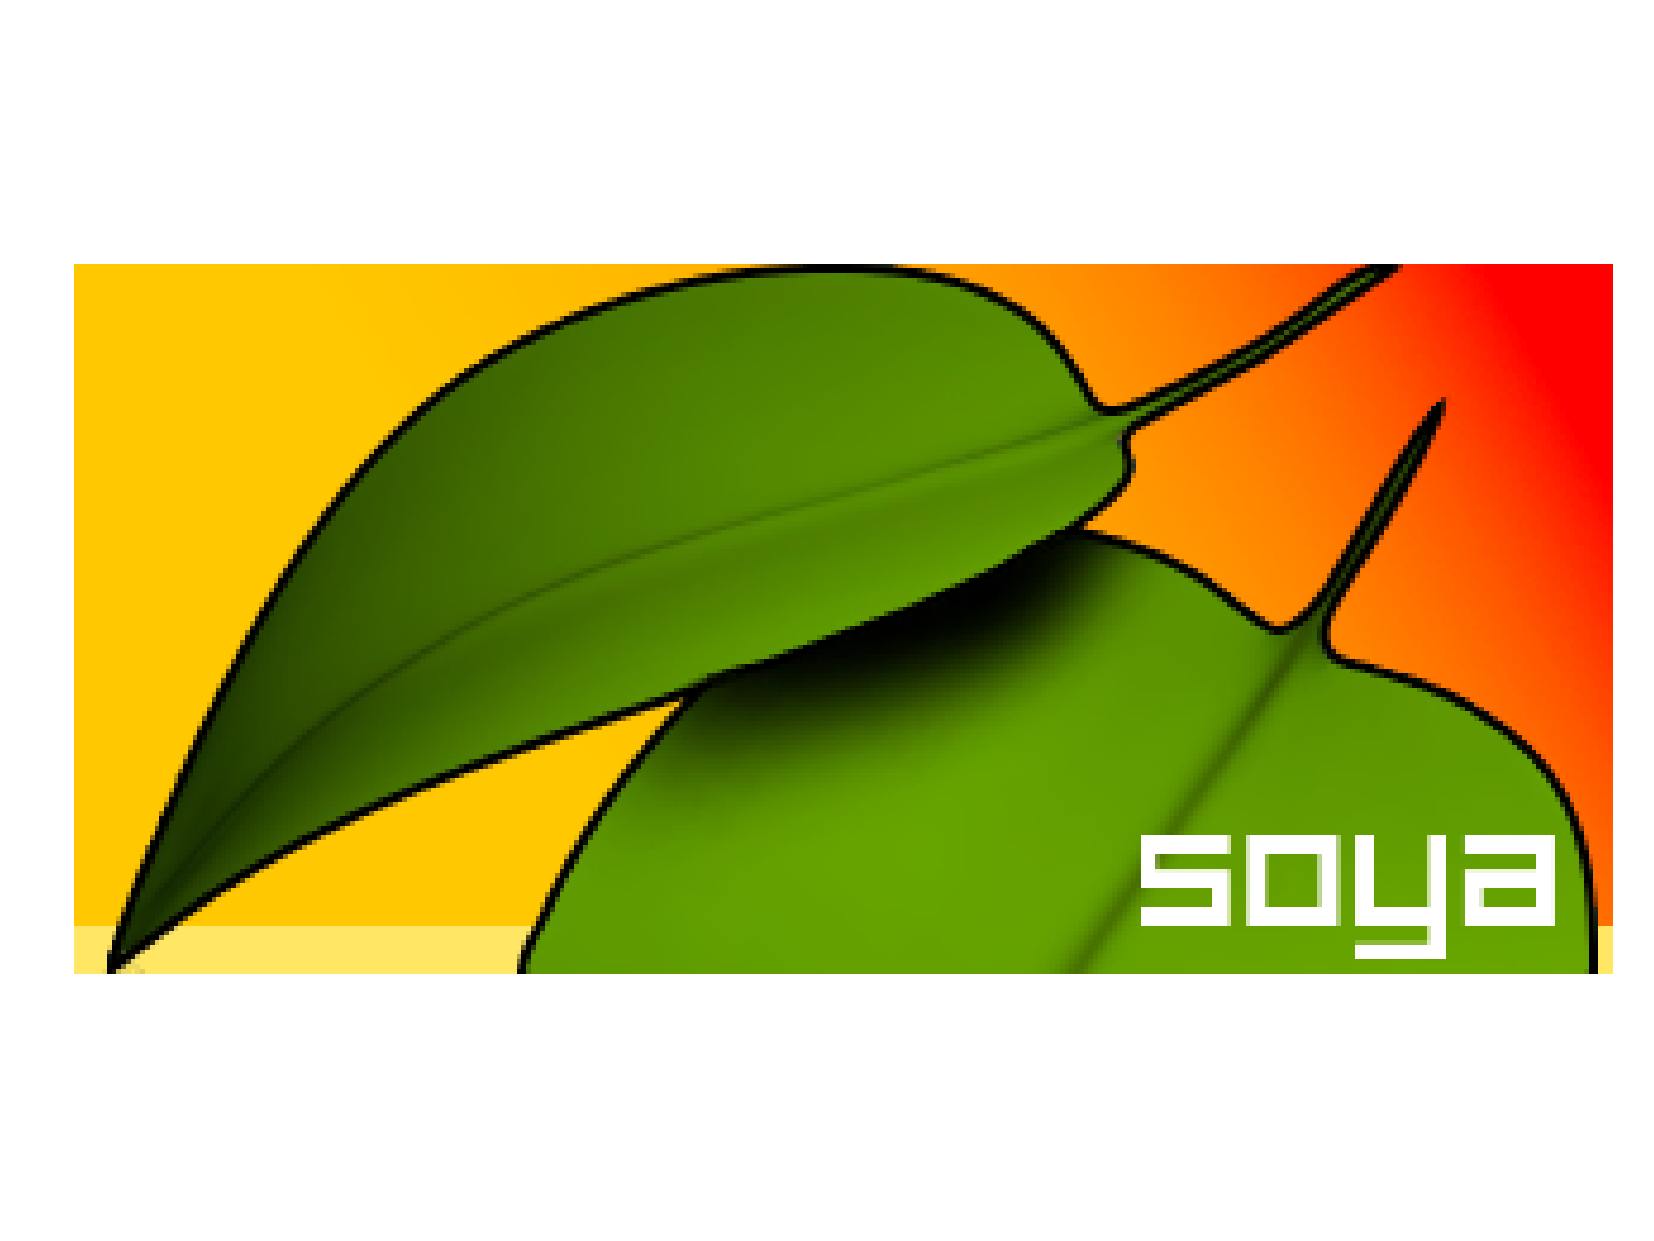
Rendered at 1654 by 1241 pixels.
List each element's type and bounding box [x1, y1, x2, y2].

picture [74, 264, 1613, 974]
